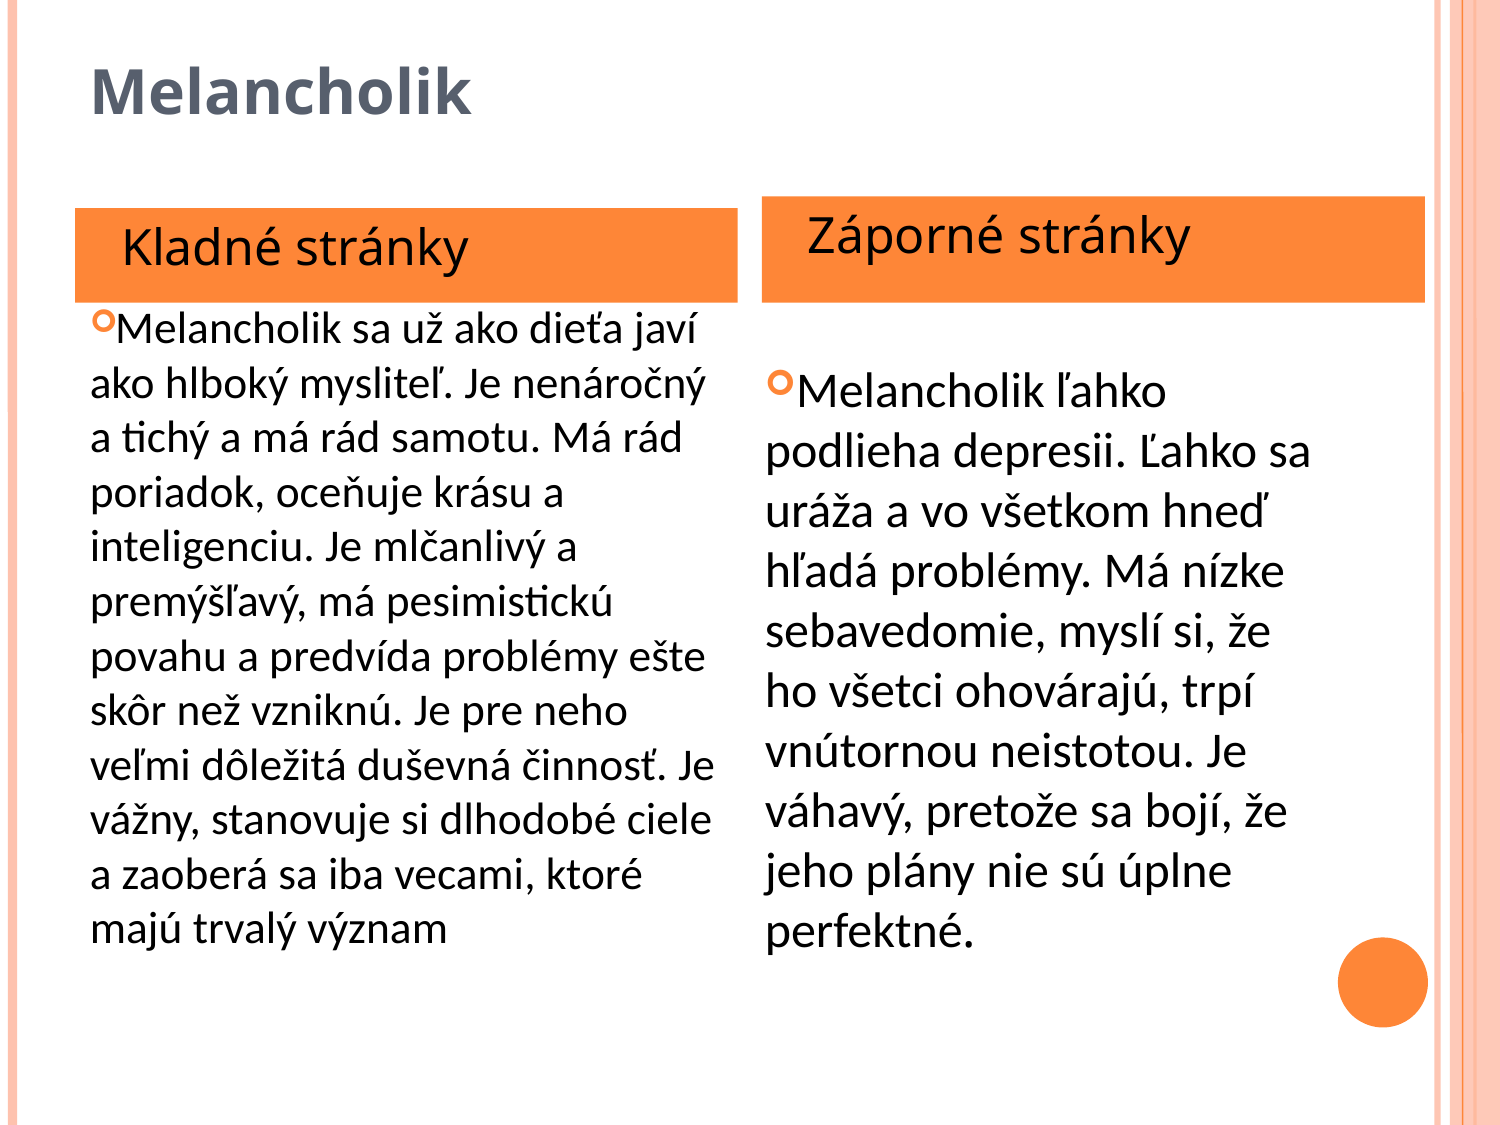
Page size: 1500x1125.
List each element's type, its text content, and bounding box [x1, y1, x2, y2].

title Melancholik [75, 44, 1313, 233]
list Kladné stránky [75, 208, 738, 303]
list Melancholik ľahko podlieha depresii. Ľahko sa uráža a vo všetkom hneď hľadá problémy. Má nízke sebavedomie, myslí si, že ho všetci ohovárajú, trpí vnútornou neistotou. Je váhavý, pretože sa bojí, že jeho plány nie sú úplne perfektné. [750, 349, 1350, 988]
list Záporné stránky [761, 196, 1425, 303]
list Melancholik sa už ako dieťa javí ako hlboký mysliteľ. Je nenáročný a tichý a má rád samotu. Má rád poriadok, oceňuje krásu a inteligenciu. Je mlčanlivý a premýšľavý, má pesimistickú povahu a predvída problémy ešte skôr než vzniknú. Je pre neho veľmi dôležitá duševná činnosť. Je vážny, stanovuje si dlhodobé ciele a zaoberá sa iba vecami, ktoré majú trvalý význam [75, 303, 738, 1005]
